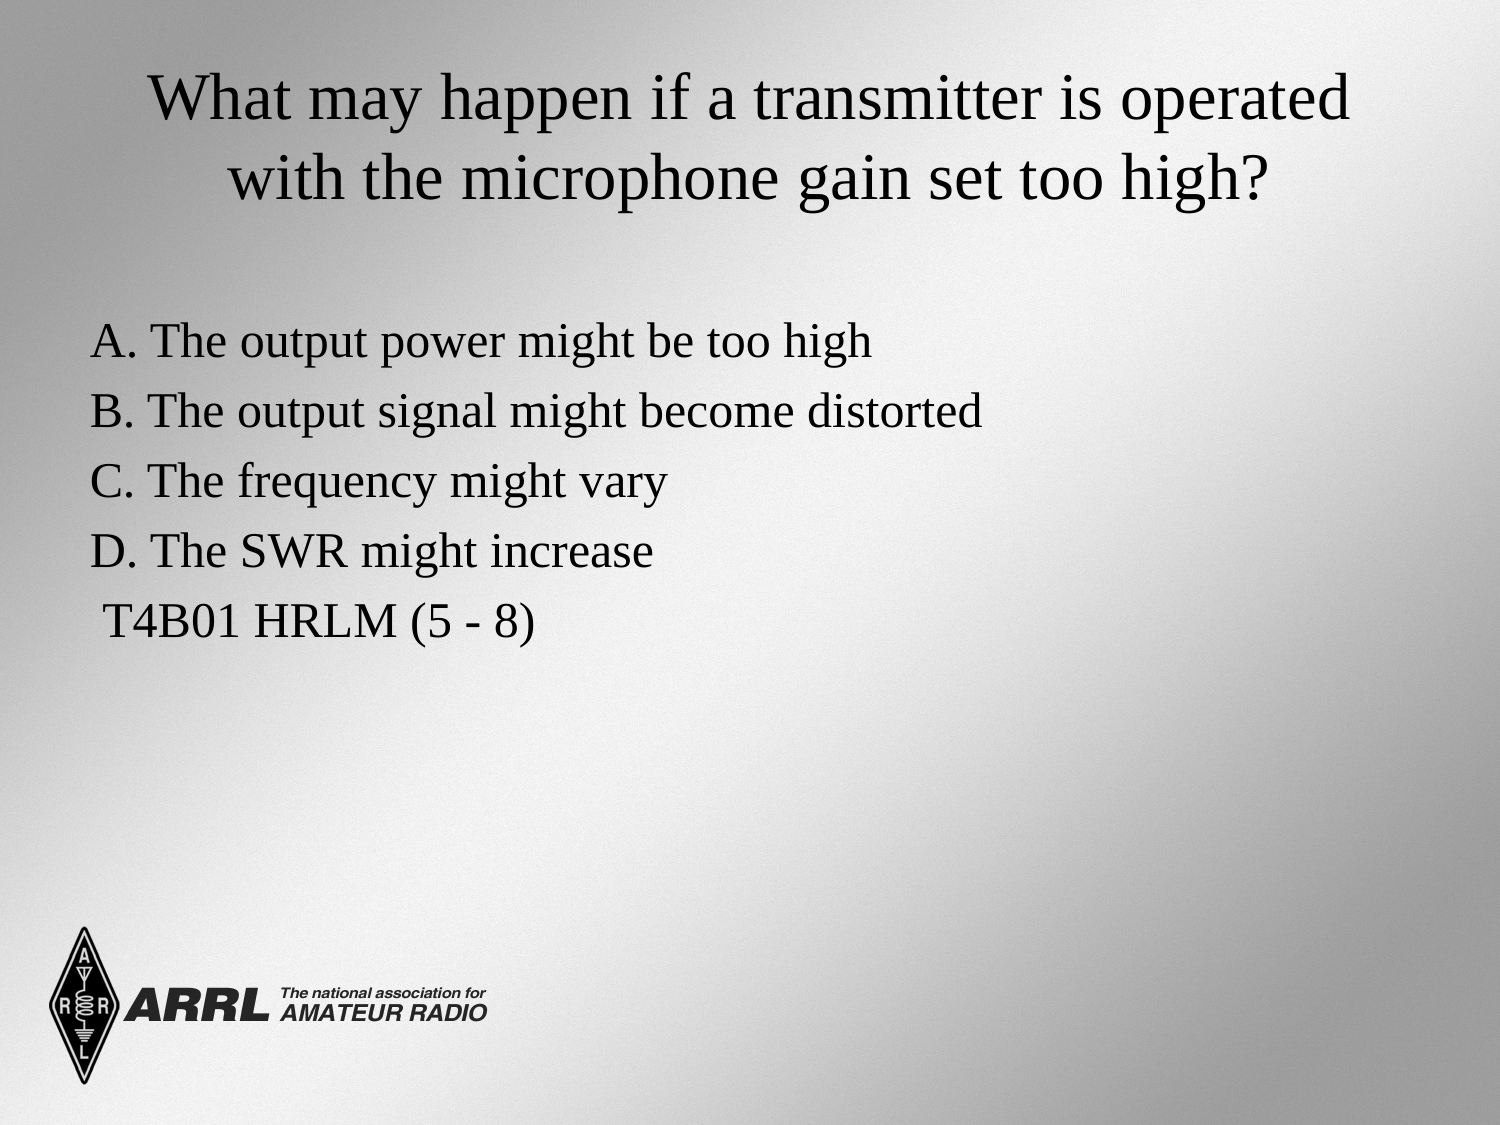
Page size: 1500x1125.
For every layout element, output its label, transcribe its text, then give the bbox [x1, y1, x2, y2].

picture [0, 0, 1500, 1125]
title What may happen if a transmitter is operated with the microphone gain set too high? [75, 45, 1425, 233]
list A. The output power might be too high B. The output signal might become distorted C. The frequency might vary D. The SWR might increase T4B01 HRLM (5 - 8) [75, 299, 1425, 1005]
